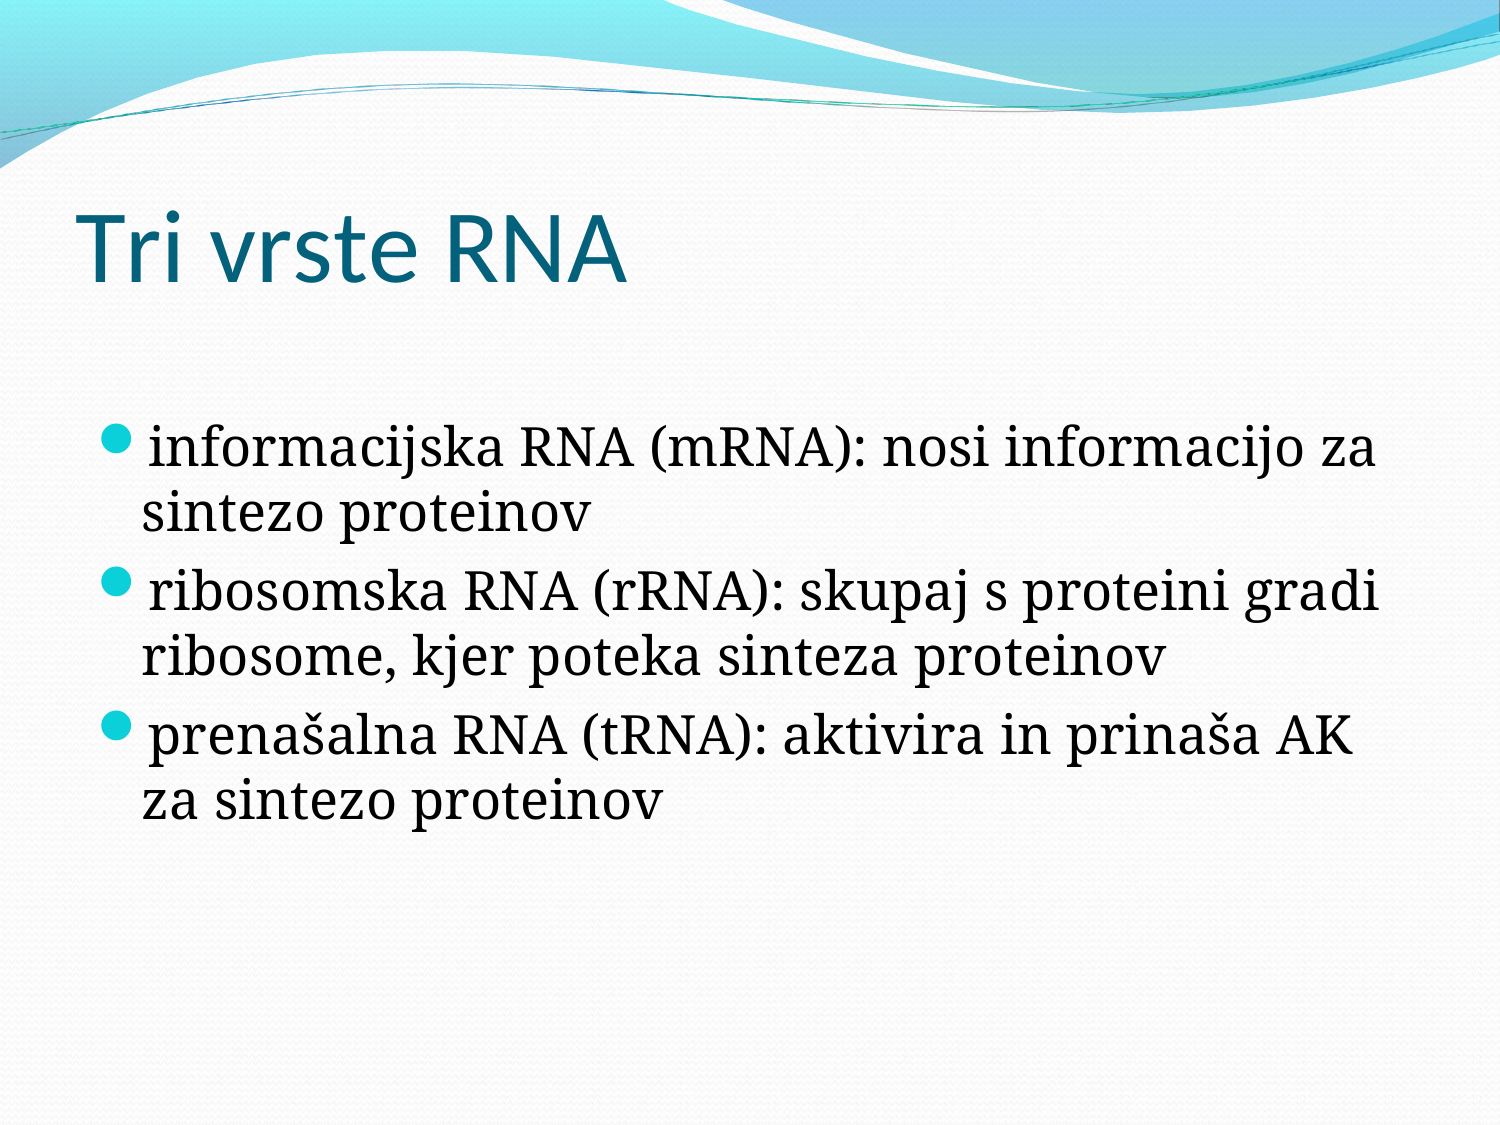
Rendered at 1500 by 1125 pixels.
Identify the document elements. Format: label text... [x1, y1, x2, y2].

title Tri vrste RNA [75, 115, 1426, 304]
list informacijska RNA (mRNA): nosi informacijo za sintezo proteinov ribosomska RNA (rRNA): skupaj s proteini gradi ribosome, kjer poteka sinteza proteinov prenašalna RNA (tRNA): aktivira in prinaša AK za sintezo proteinov [82, 404, 1433, 916]
picture [0, 0, 1500, 1125]
